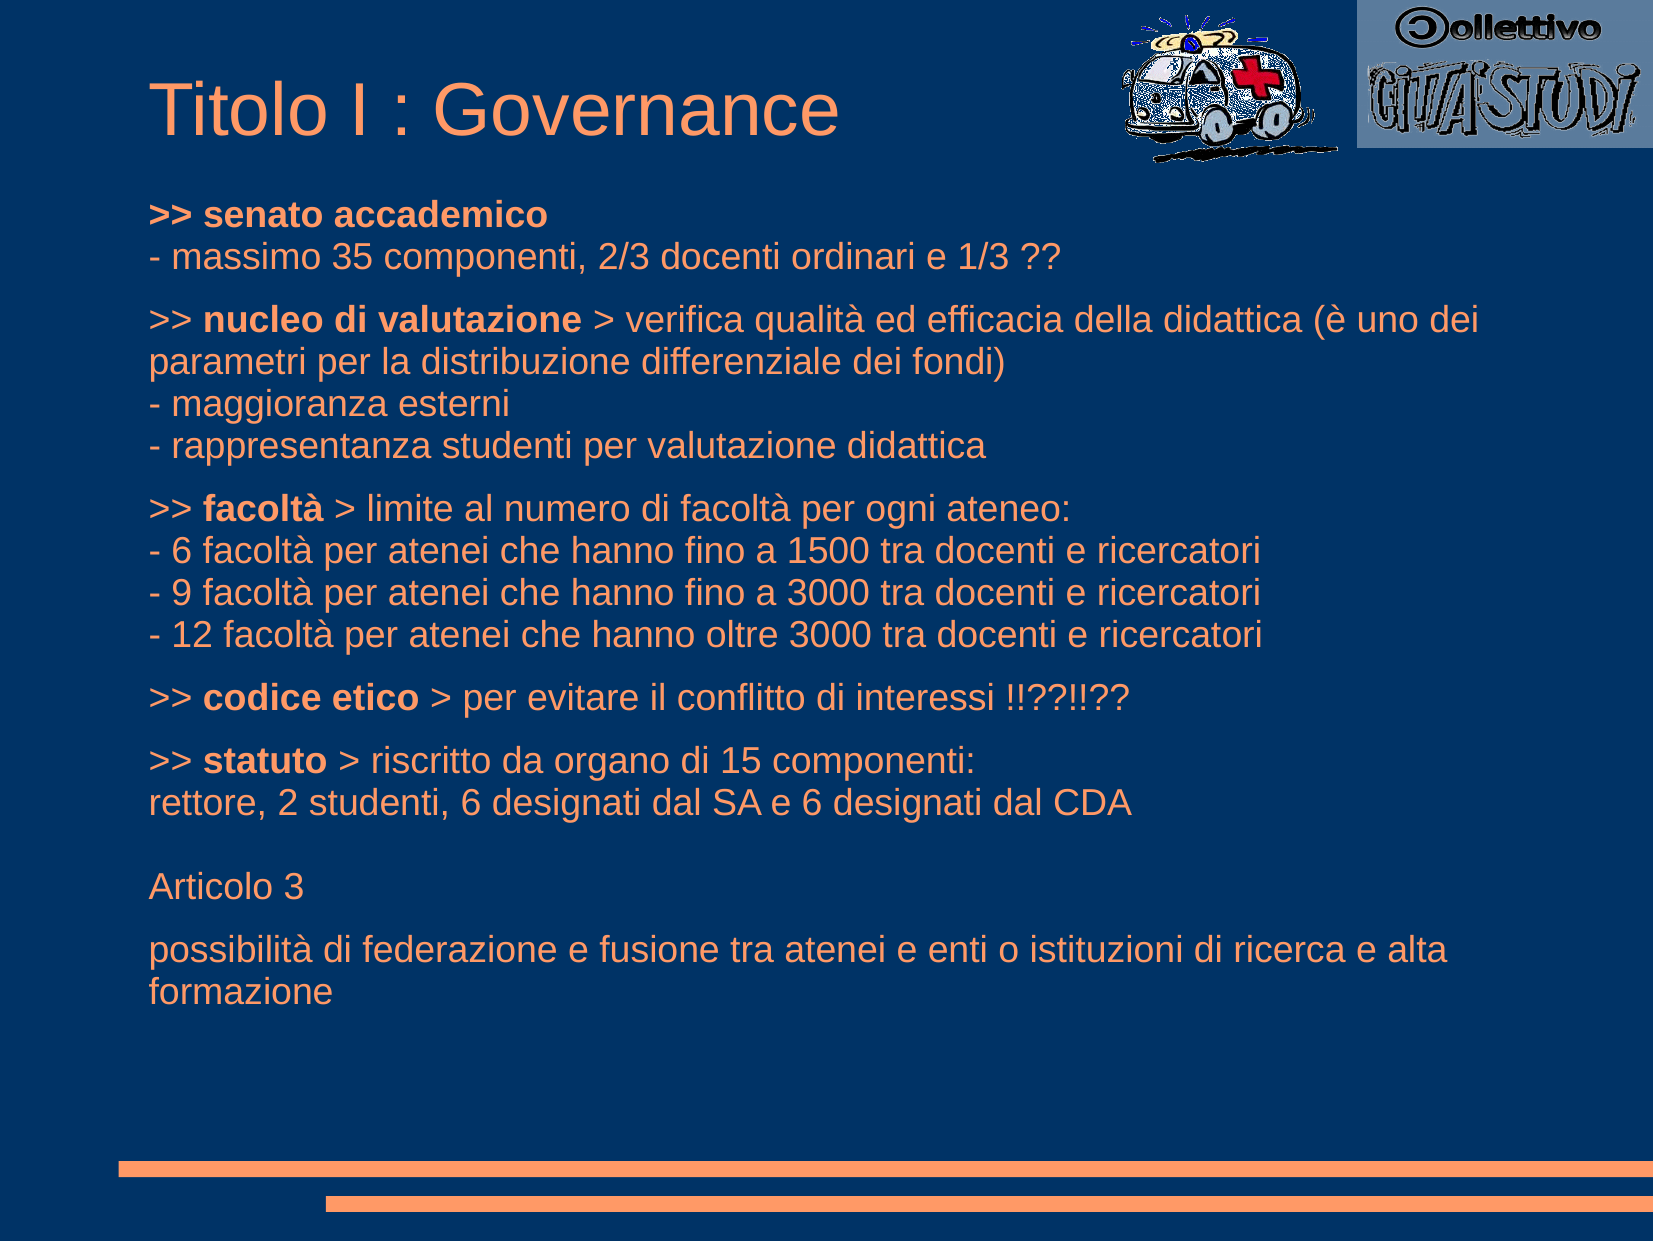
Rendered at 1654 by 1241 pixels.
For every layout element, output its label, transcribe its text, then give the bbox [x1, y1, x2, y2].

text_box Titolo I : Governance >> senato accademico - massimo 35 componenti, 2/3 docenti ordinari e 1/3 ?? >> nucleo di valutazione > verifica qualità ed efficacia della didattica (è uno dei parametri per la distribuzione differenziale dei fondi) - maggioranza esterni - rappresentanza studenti per valutazione didattica >> facoltà > limite al numero di facoltà per ogni ateneo: - 6 facoltà per atenei che hanno fino a 1500 tra docenti e ricercatori - 9 facoltà per atenei che hanno fino a 3000 tra docenti e ricercatori - 12 facoltà per atenei che hanno oltre 3000 tra docenti e ricercatori >> codice etico > per evitare il conflitto di interessi !!??!!?? >> statuto > riscritto da organo di 15 componenti: rettore, 2 studenti, 6 designati dal SA e 6 designati dal CDA Articolo 3 possibilità di federazione e fusione tra atenei e enti o istituzioni di ricerca e alta formazione [133, 60, 1630, 1062]
picture [1092, 0, 1653, 178]
